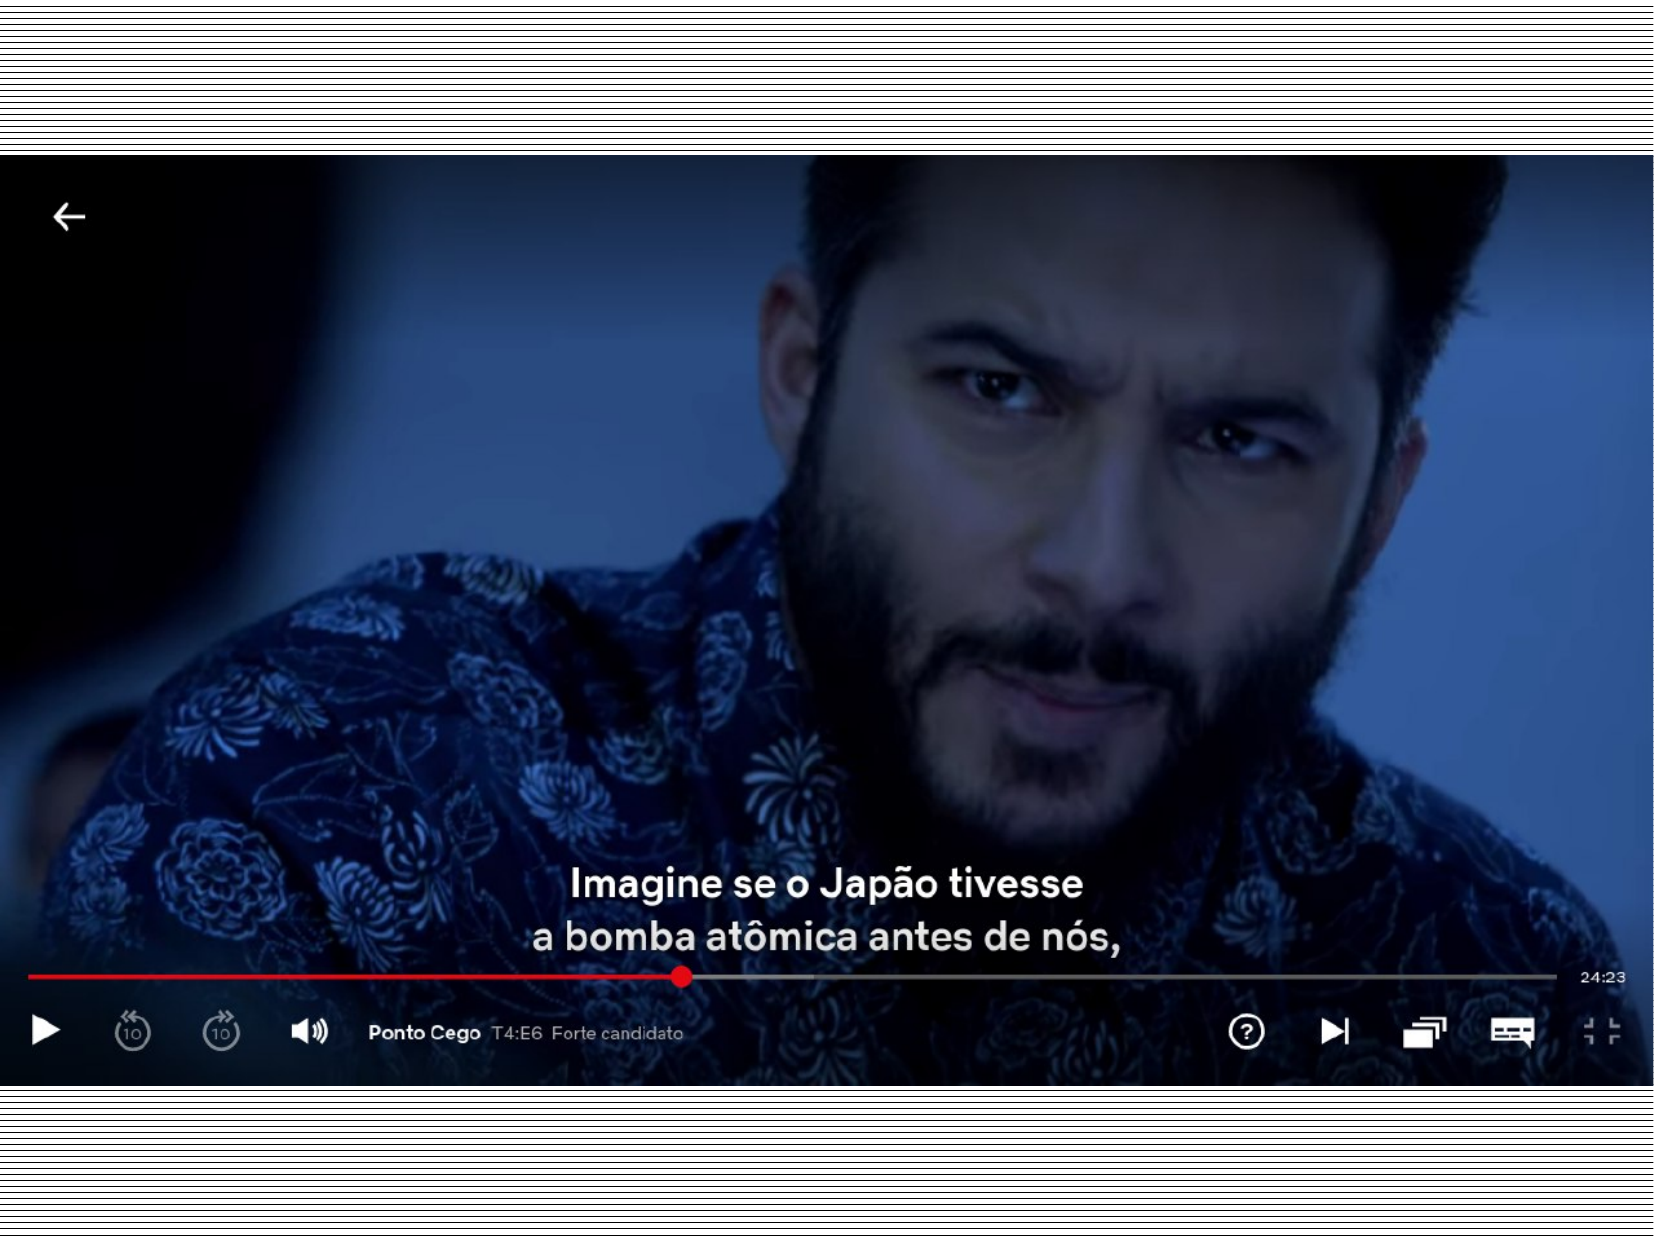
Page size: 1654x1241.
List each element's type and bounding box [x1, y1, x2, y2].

picture [0, 155, 1654, 1086]
